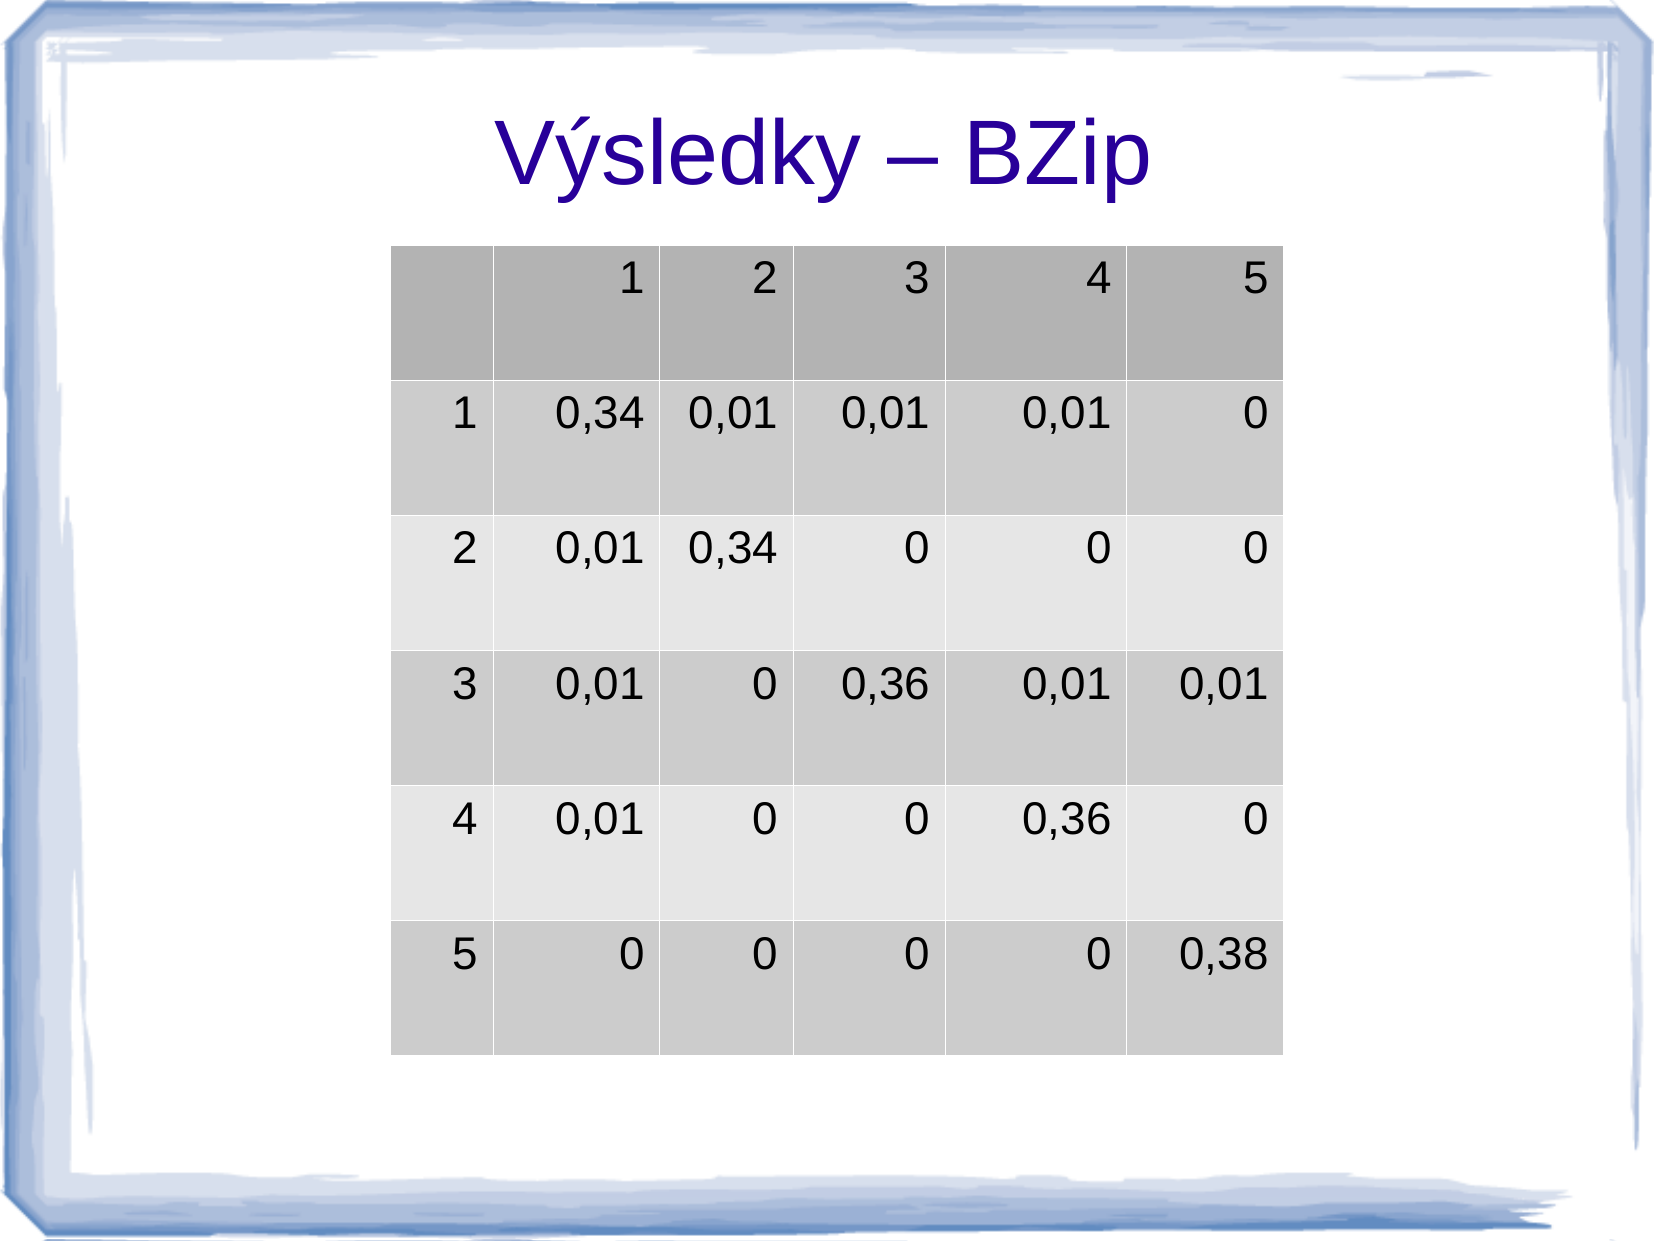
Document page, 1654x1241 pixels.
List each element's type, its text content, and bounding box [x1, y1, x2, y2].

table_header 3 [794, 246, 945, 380]
table_cell 3 [391, 651, 493, 785]
table_cell 0,01 [494, 786, 659, 920]
table_cell 0,34 [494, 381, 659, 515]
table_cell 0,01 [494, 651, 659, 785]
table_header 5 [1127, 246, 1283, 380]
table_header 2 [660, 246, 793, 380]
table_cell 0,01 [1127, 651, 1283, 785]
table_cell 0 [494, 921, 659, 1055]
table_cell 0 [1127, 381, 1283, 515]
table_cell 0,01 [494, 516, 659, 650]
table_cell 0,01 [660, 381, 793, 515]
table_cell 0 [946, 921, 1126, 1055]
table_cell 2 [391, 516, 493, 650]
table_cell 0 [946, 516, 1126, 650]
table_header 4 [946, 246, 1126, 380]
table_cell 0 [794, 516, 945, 650]
table_cell 0 [660, 786, 793, 920]
table_cell 0 [794, 786, 945, 920]
table_header 1 [494, 246, 659, 380]
table_cell 1 [391, 381, 493, 515]
table_cell 0,01 [946, 651, 1126, 785]
table_cell 0 [660, 921, 793, 1055]
table_cell 0,01 [946, 381, 1126, 515]
table_cell 0,34 [660, 516, 793, 650]
table_cell 0 [1127, 786, 1283, 920]
table_cell 0,01 [794, 381, 945, 515]
table_cell 5 [391, 921, 493, 1055]
table_cell 4 [391, 786, 493, 920]
table_cell 0,36 [946, 786, 1126, 920]
table_cell 0 [794, 921, 945, 1055]
picture [0, 0, 1654, 1241]
table_cell 0 [1127, 516, 1283, 650]
table_cell 0,38 [1127, 921, 1283, 1055]
table_cell 0,36 [794, 651, 945, 785]
table_header [391, 246, 493, 380]
table_cell 0 [660, 651, 793, 785]
title Výsledky – BZip [82, 56, 1571, 250]
